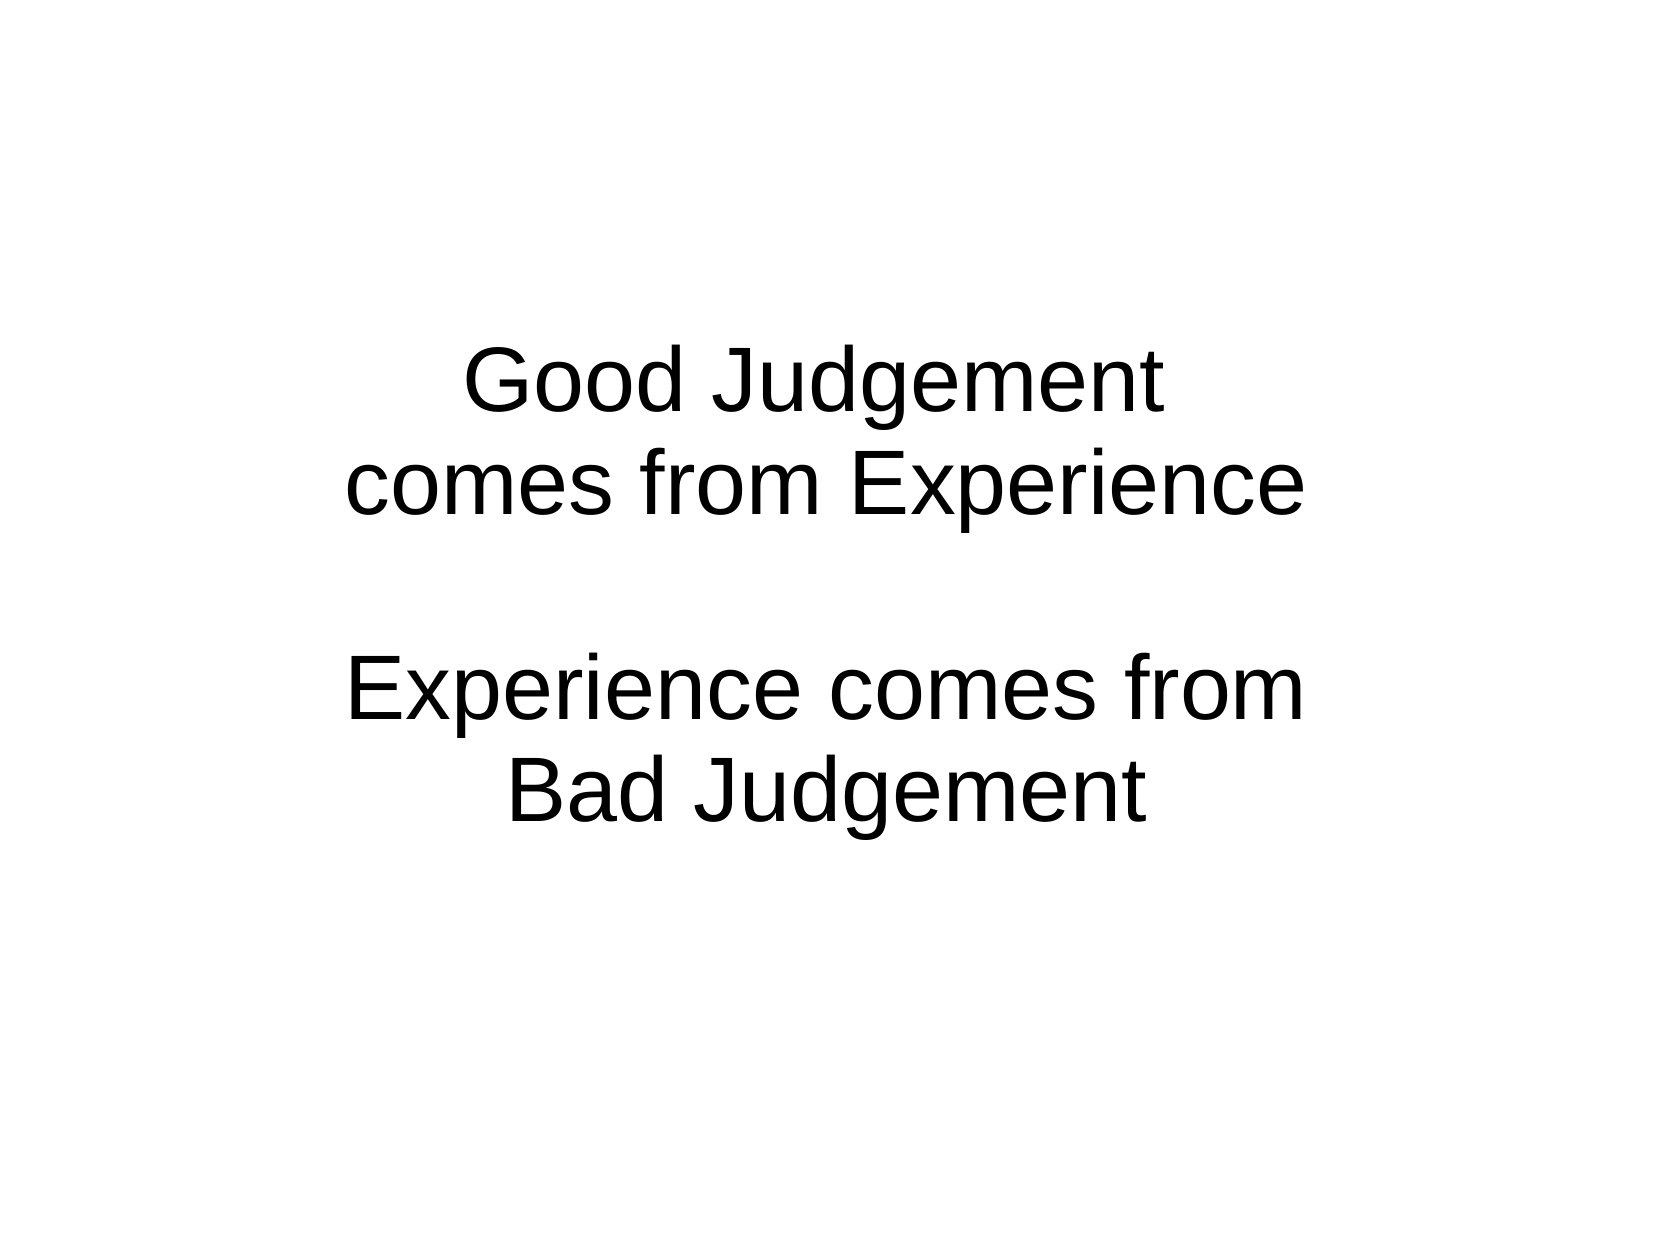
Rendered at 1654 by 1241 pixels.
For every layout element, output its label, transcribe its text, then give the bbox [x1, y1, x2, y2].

title Good Judgement comes from Experience Experience comes from Bad Judgement [82, 237, 1571, 1036]
